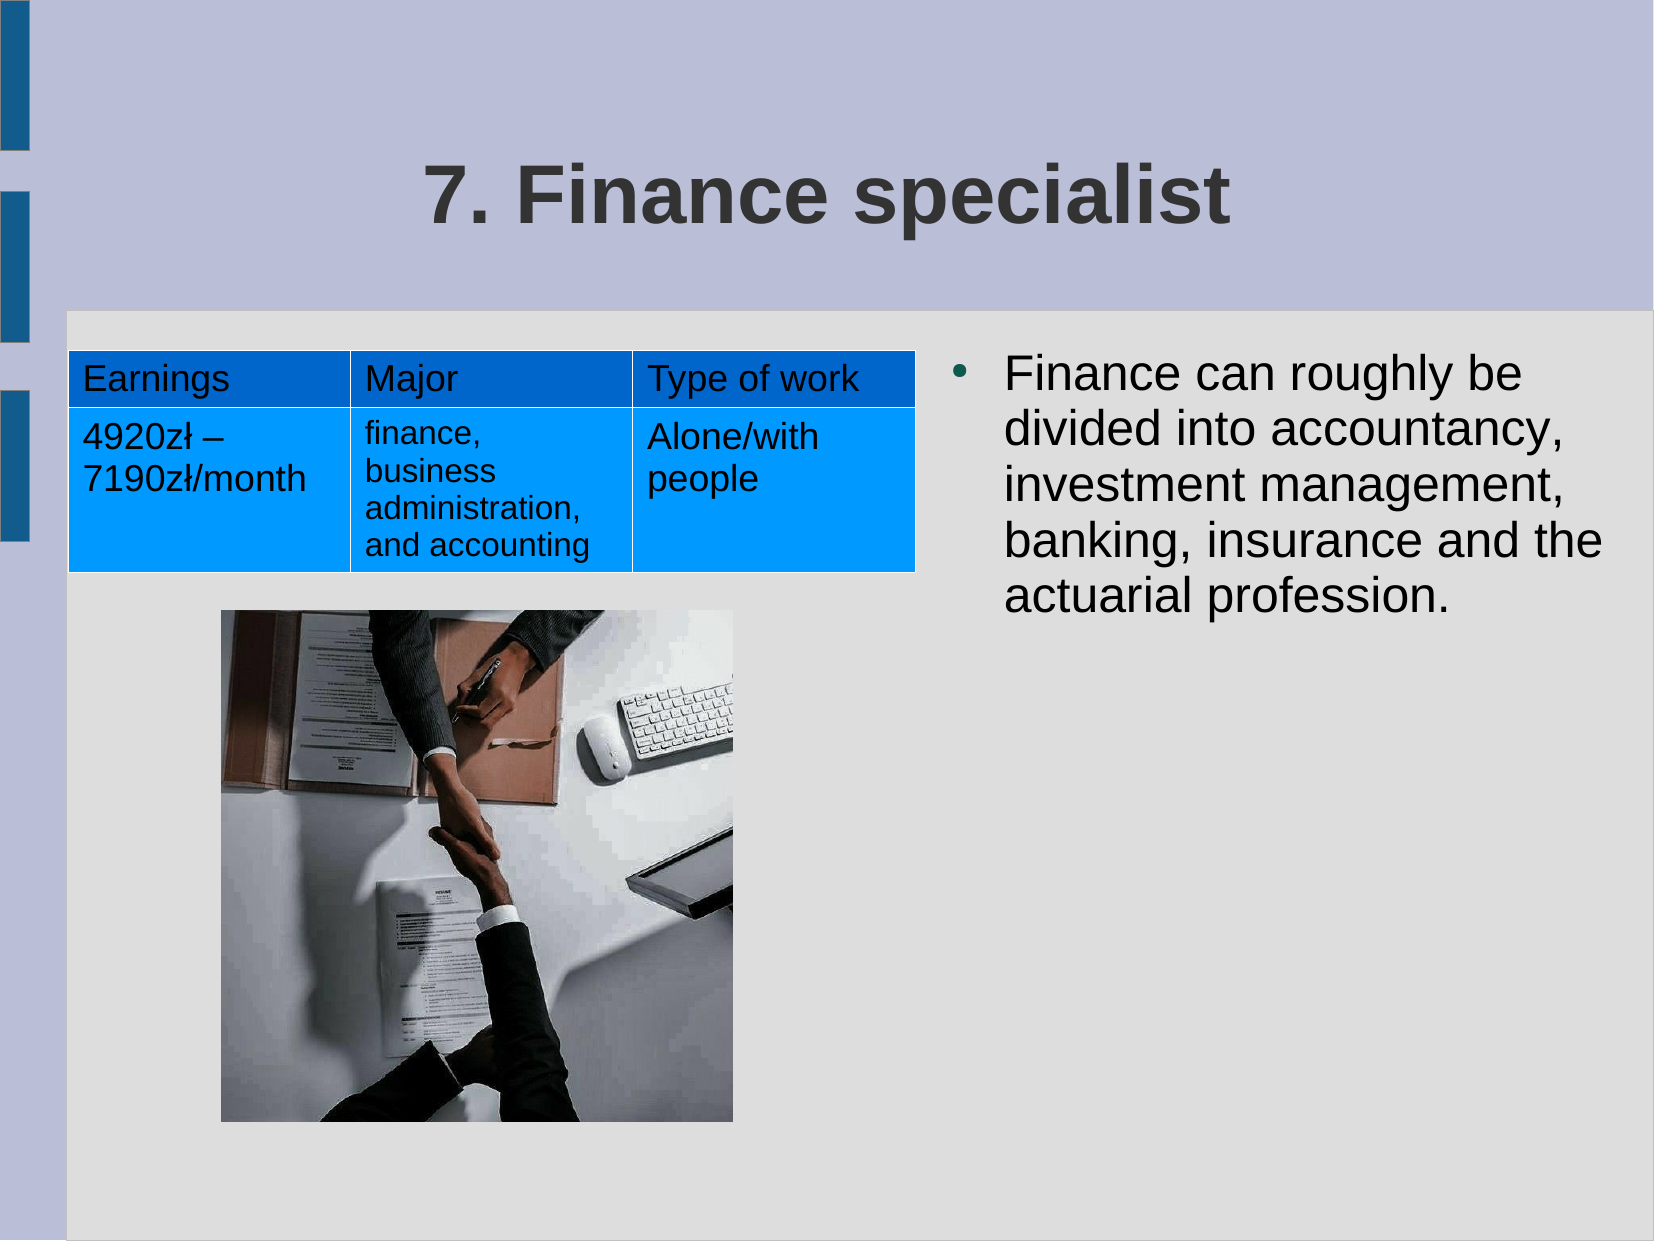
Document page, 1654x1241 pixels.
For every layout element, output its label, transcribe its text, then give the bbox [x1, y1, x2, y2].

table_cell finance, business administration, and accounting [351, 408, 632, 572]
table_header Earnings [69, 351, 350, 407]
table_header Type of work [633, 351, 915, 407]
list Finance can roughly be divided into accountancy, investment management, banking, insurance and the actuarial profession. [933, 344, 1623, 1126]
table_cell 4920zł – 7190zł/month [69, 408, 350, 572]
table_cell Alone/with people [633, 408, 915, 572]
title 7. Finance specialist [121, 91, 1534, 299]
picture [221, 610, 733, 1123]
table_header Major [351, 351, 632, 407]
